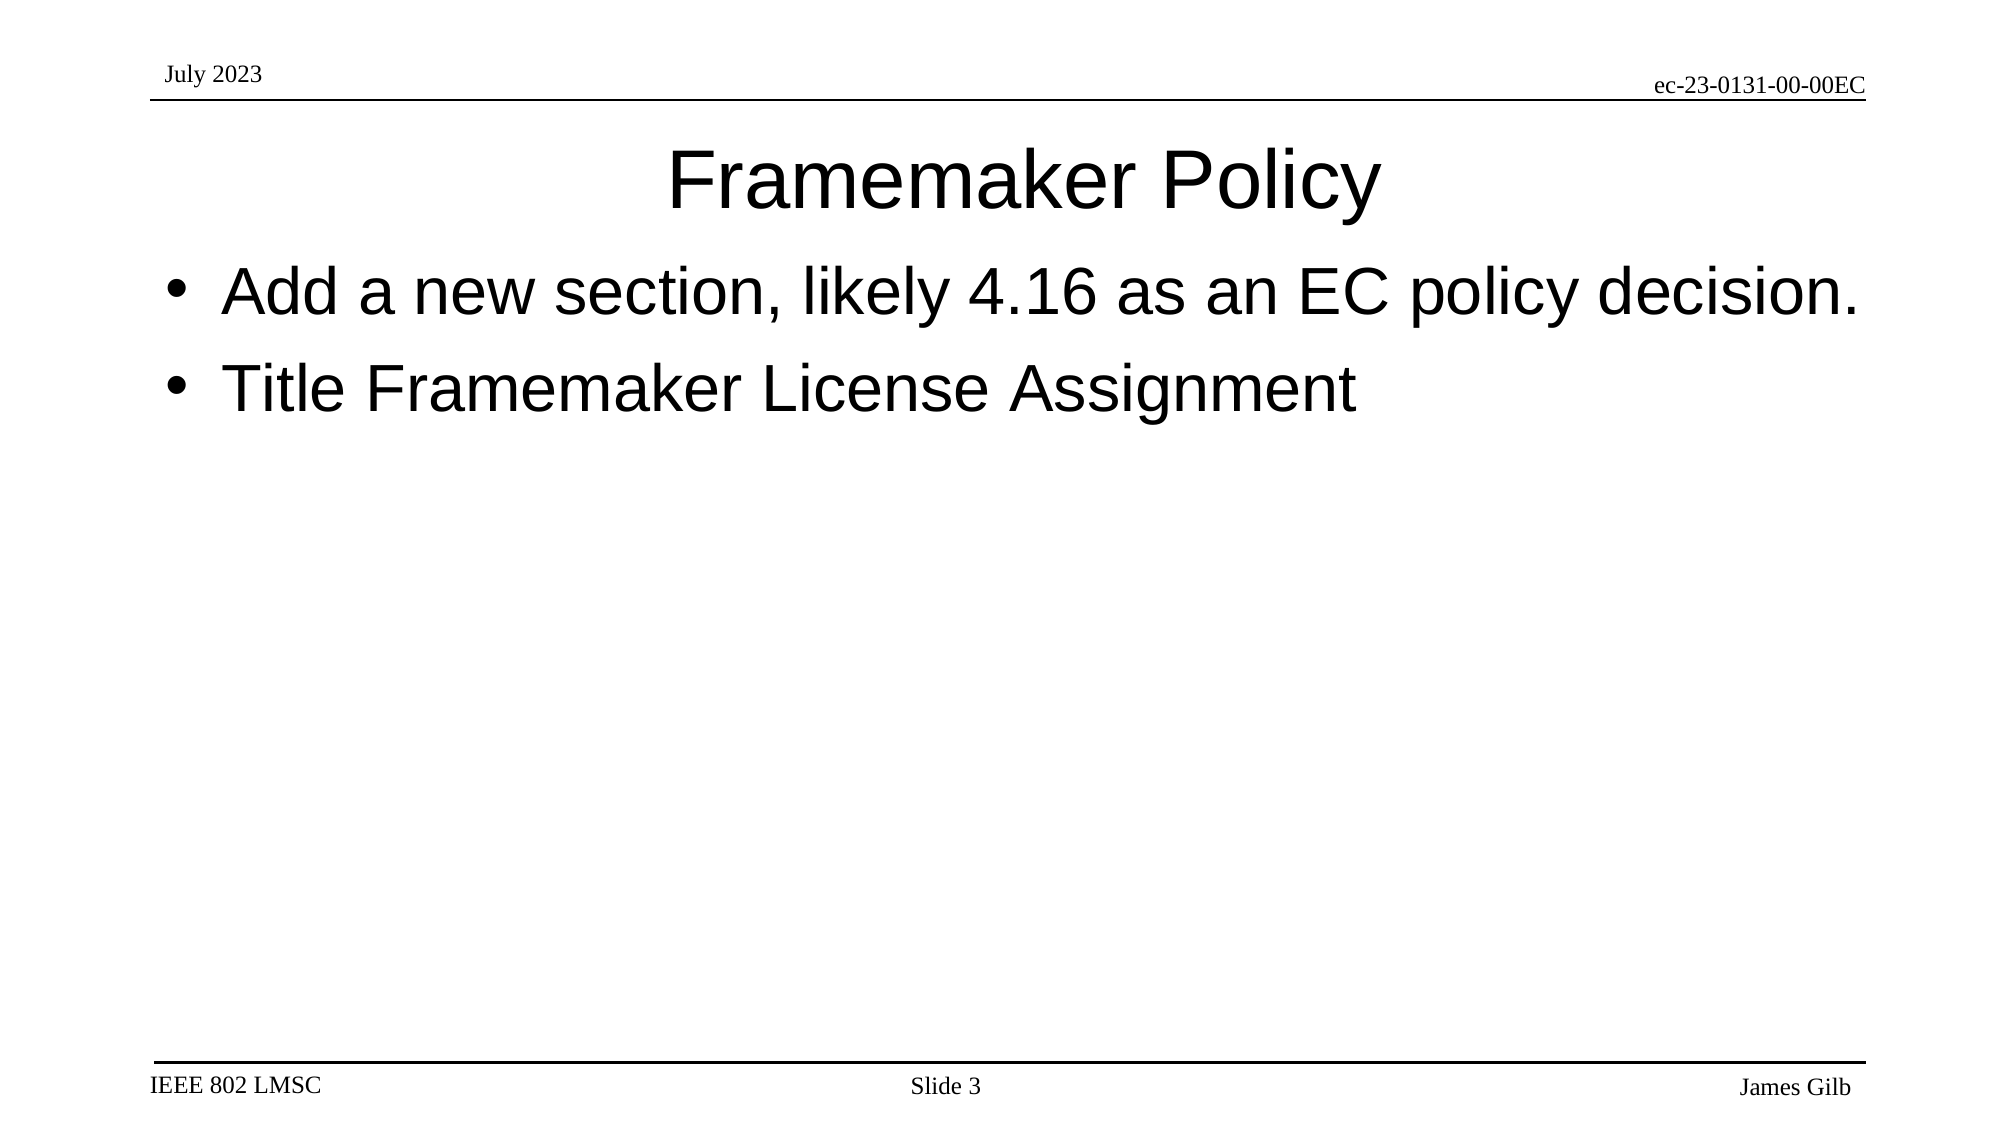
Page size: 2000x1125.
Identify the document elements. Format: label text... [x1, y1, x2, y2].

title Framemaker Policy [149, 112, 1900, 238]
list Add a new section, likely 4.16 as an EC policy decision. Title Framemaker License Assignment [150, 239, 1900, 1051]
